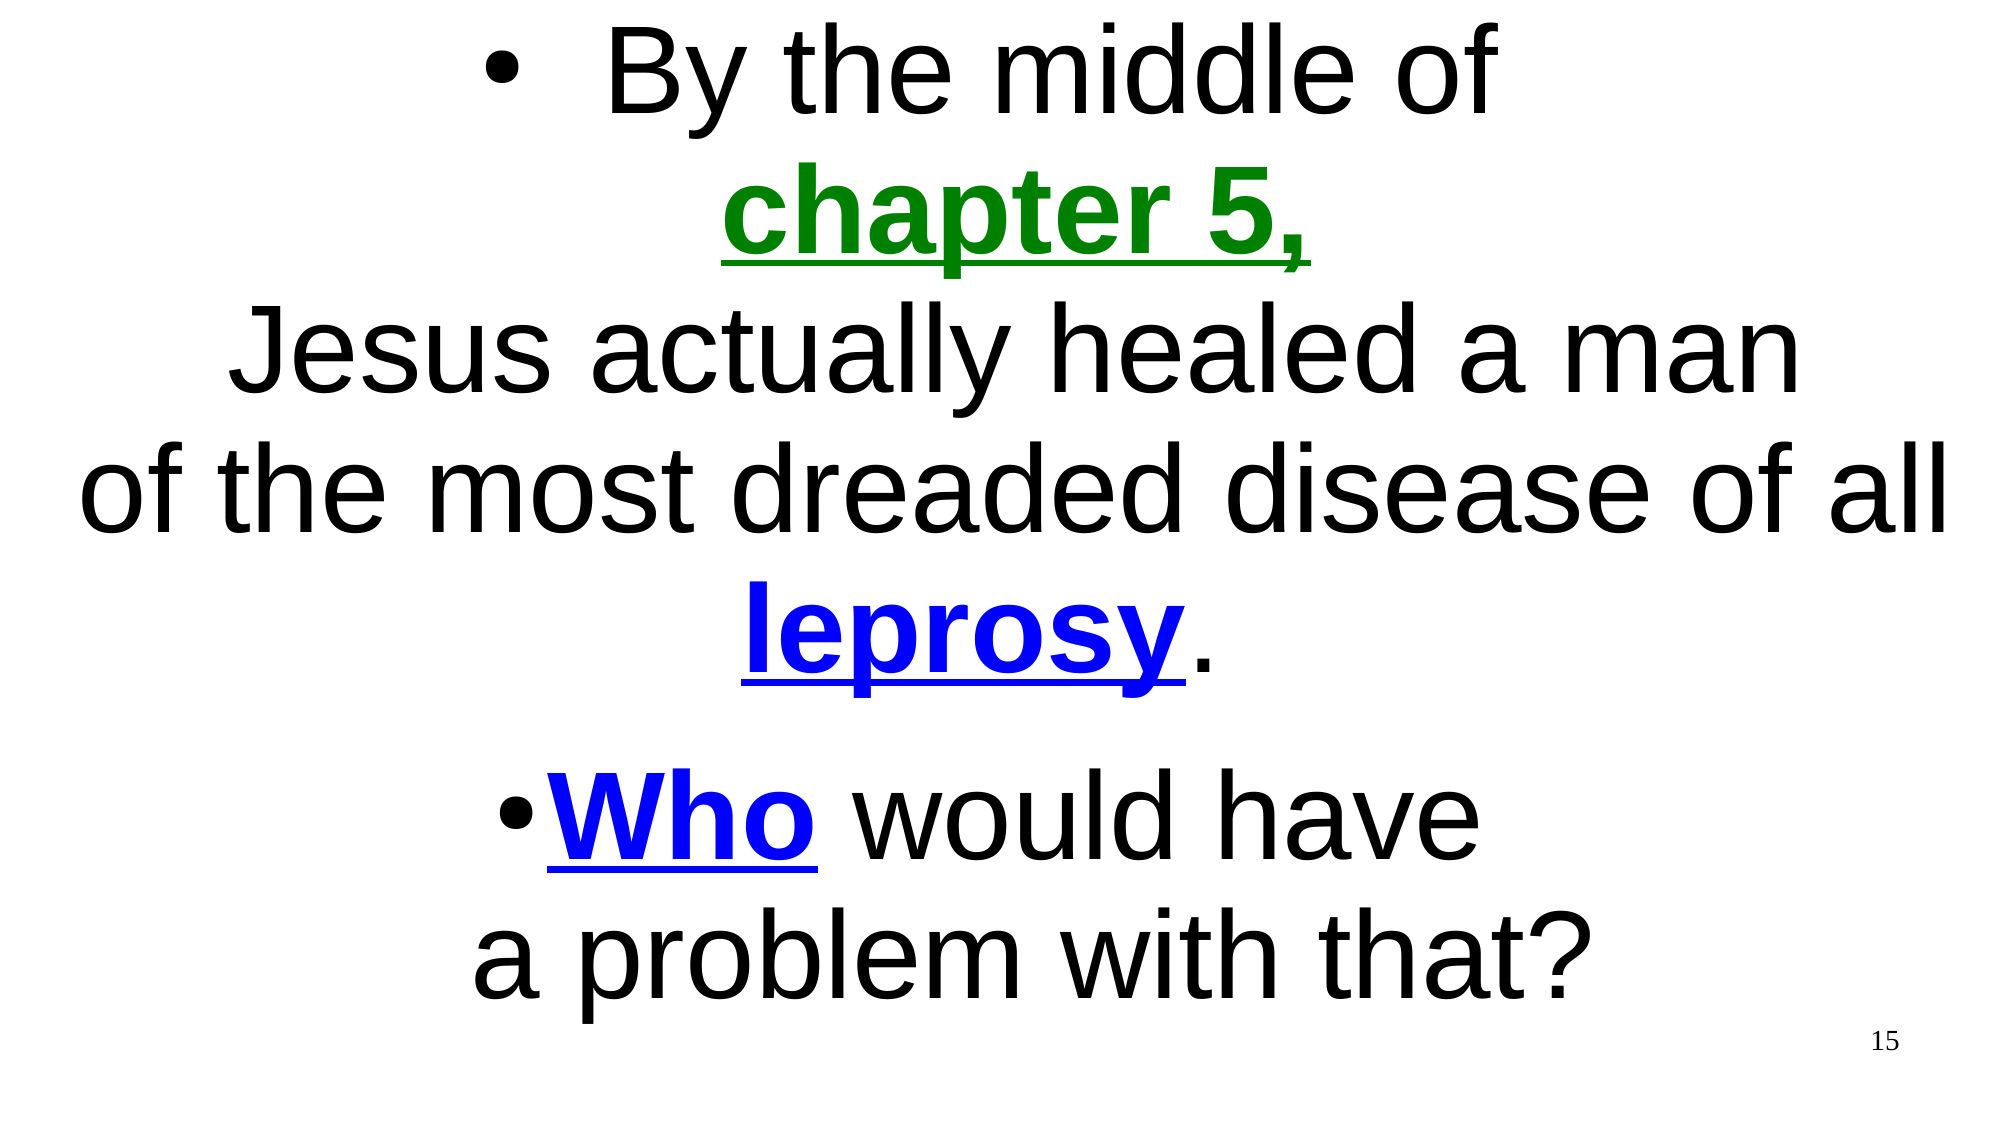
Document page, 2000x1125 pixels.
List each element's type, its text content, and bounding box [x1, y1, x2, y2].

list By the middle of chapter 5, Jesus actually healed a man of the most dreaded disease of all leprosy. Who would have a problem with that? [0, 0, 1996, 1123]
